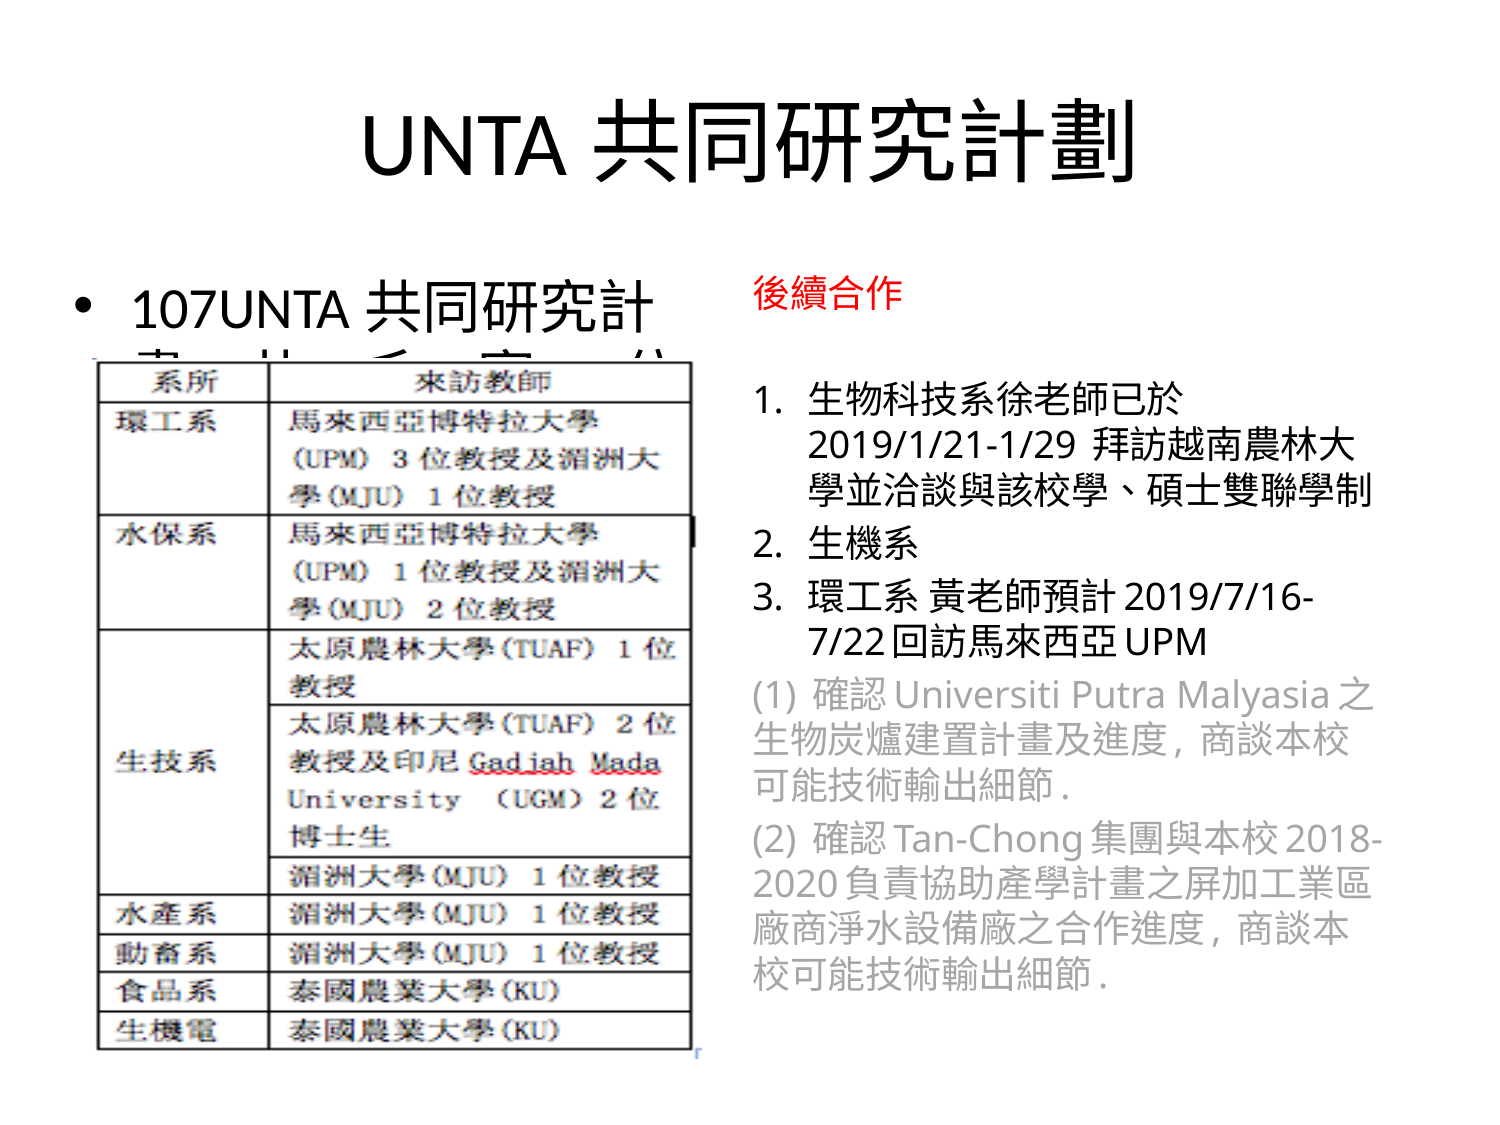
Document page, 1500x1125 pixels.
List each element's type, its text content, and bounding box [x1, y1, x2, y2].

picture [92, 358, 702, 1059]
list 後續合作 生物科技系徐老師已於 2019/1/21-1/29 拜訪越南農林大學並洽談與該校學、碩士雙聯學制 生機系 環工系 黃老師預計2019/7/16-7/22回訪馬來西亞UPM (1) 確認Universiti Putra Malyasia之生物炭爐建置計畫及進度, 商談本校可能技術輸出細節. (2) 確認Tan-Chong集團與本校2018-2020負責協助產學計畫之屏加工業區廠商淨水設備廠之合作進度, 商談本校可能技術輸出細節. [737, 262, 1400, 1029]
title UNTA共同研究計劃 [75, 45, 1425, 233]
list 107UNTA共同研究計畫，共6系9案18位聯盟學校教師 [58, 262, 722, 1005]
